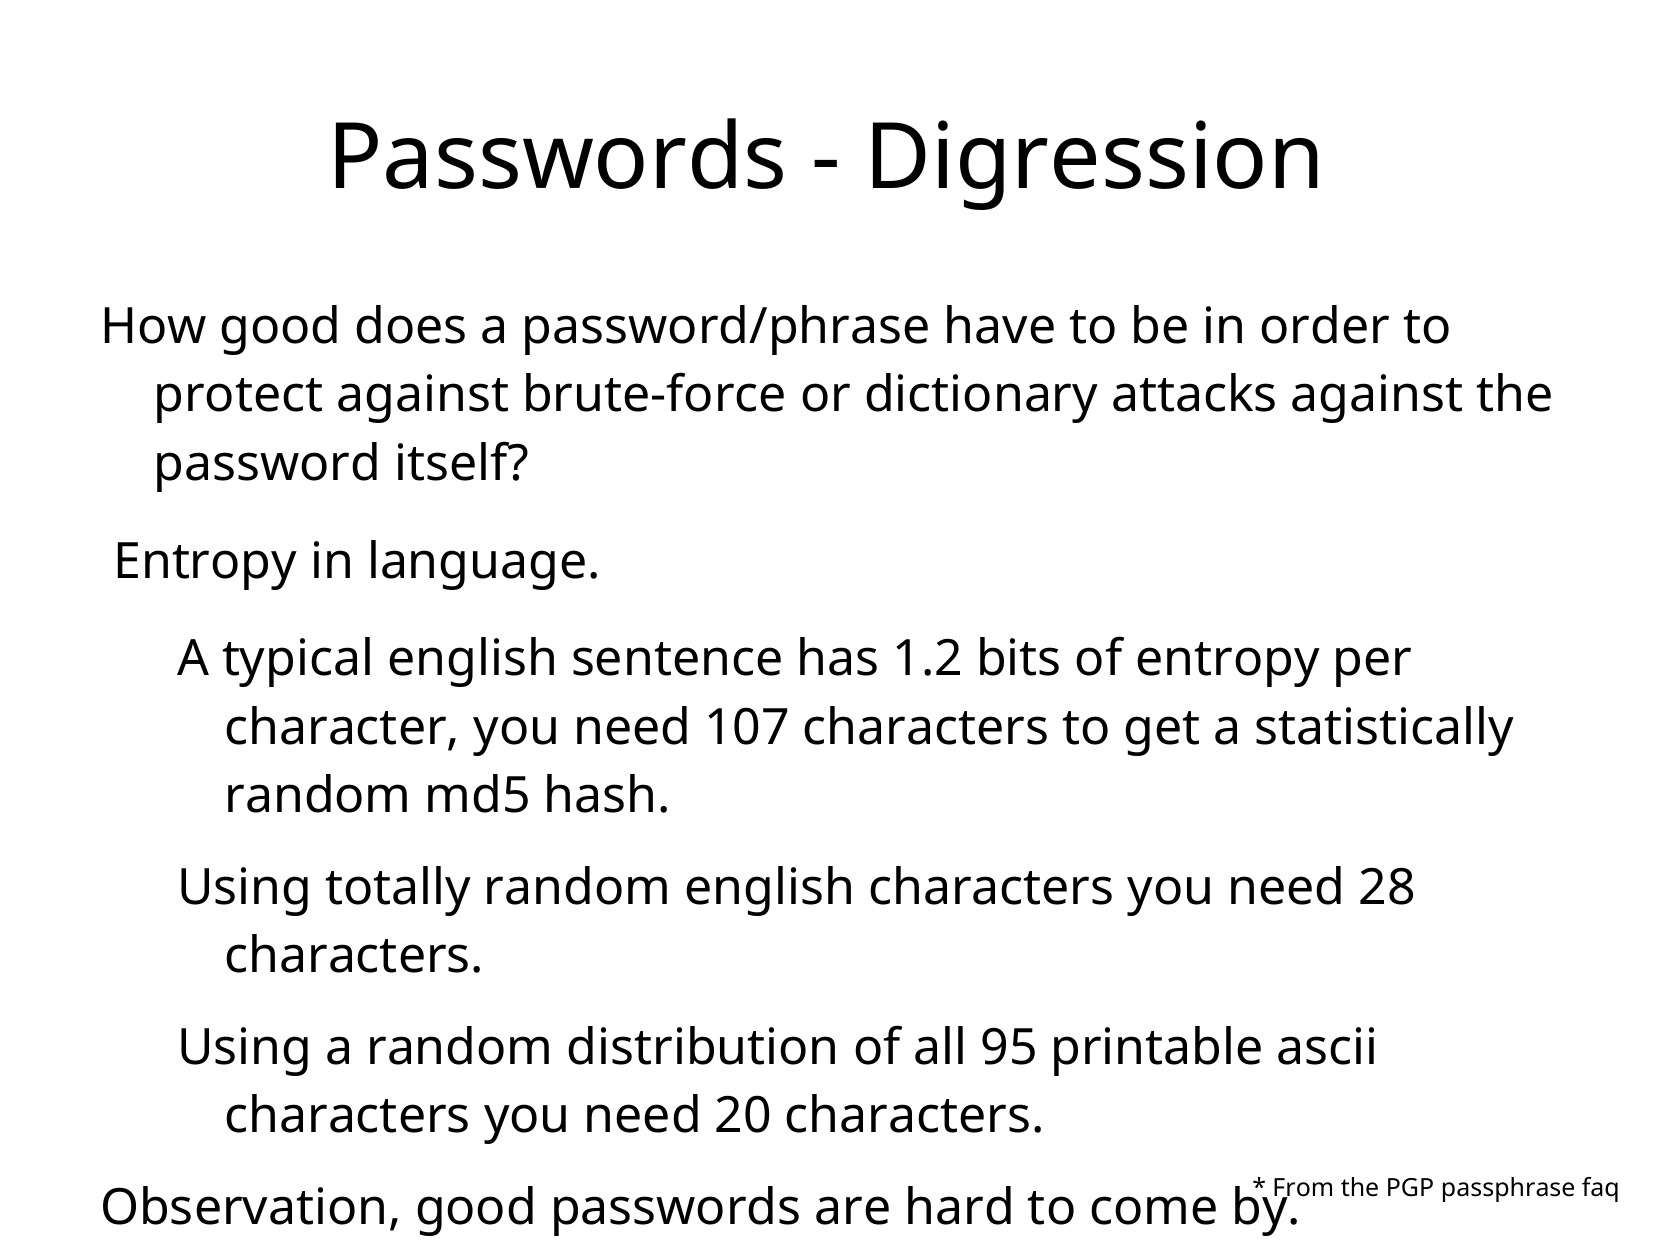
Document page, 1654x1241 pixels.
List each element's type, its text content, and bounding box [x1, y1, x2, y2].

text_box * From the PGP passphrase faq [1237, 1162, 1623, 1208]
list How good does a password/phrase have to be in order to protect against brute-force or dictionary attacks against the password itself? Entropy in language. A typical english sentence has 1.2 bits of entropy per character, you need 107 characters to get a statistically random md5 hash. Using totally random english characters you need 28 characters. Using a random distribution of all 95 printable ascii characters you need 20 characters. Observation, good passwords are hard to come by. [82, 290, 1571, 1146]
title Passwords - Digression [82, 49, 1571, 257]
